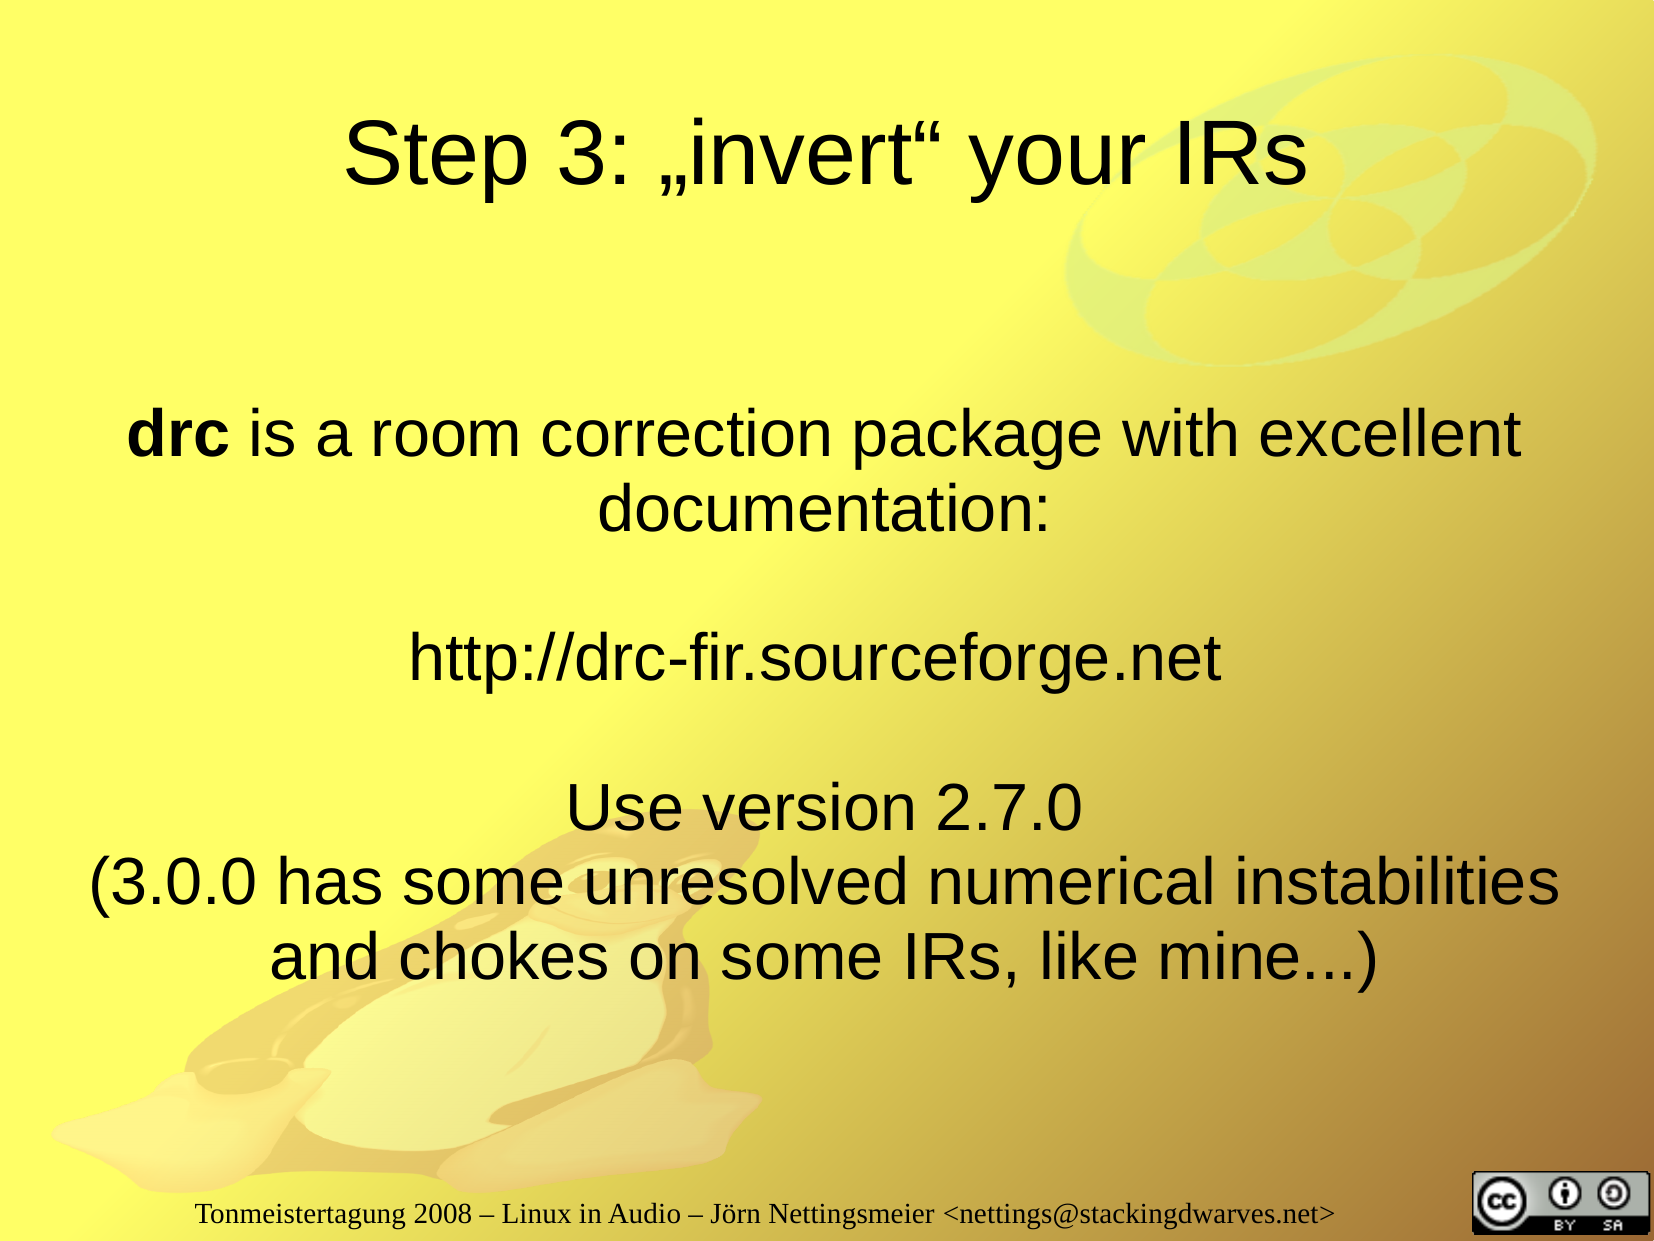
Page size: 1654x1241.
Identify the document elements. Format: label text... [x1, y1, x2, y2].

title Step 3: „invert“ your IRs [82, 56, 1571, 250]
subtitle drc is a room correction package with excellent documentation: http://drc-fir.sourceforge.net Use version 2.7.0 (3.0.0 has some unresolved numerical instabilities and chokes on some IRs, like mine...) [37, 319, 1613, 1145]
picture [1472, 1171, 1651, 1235]
